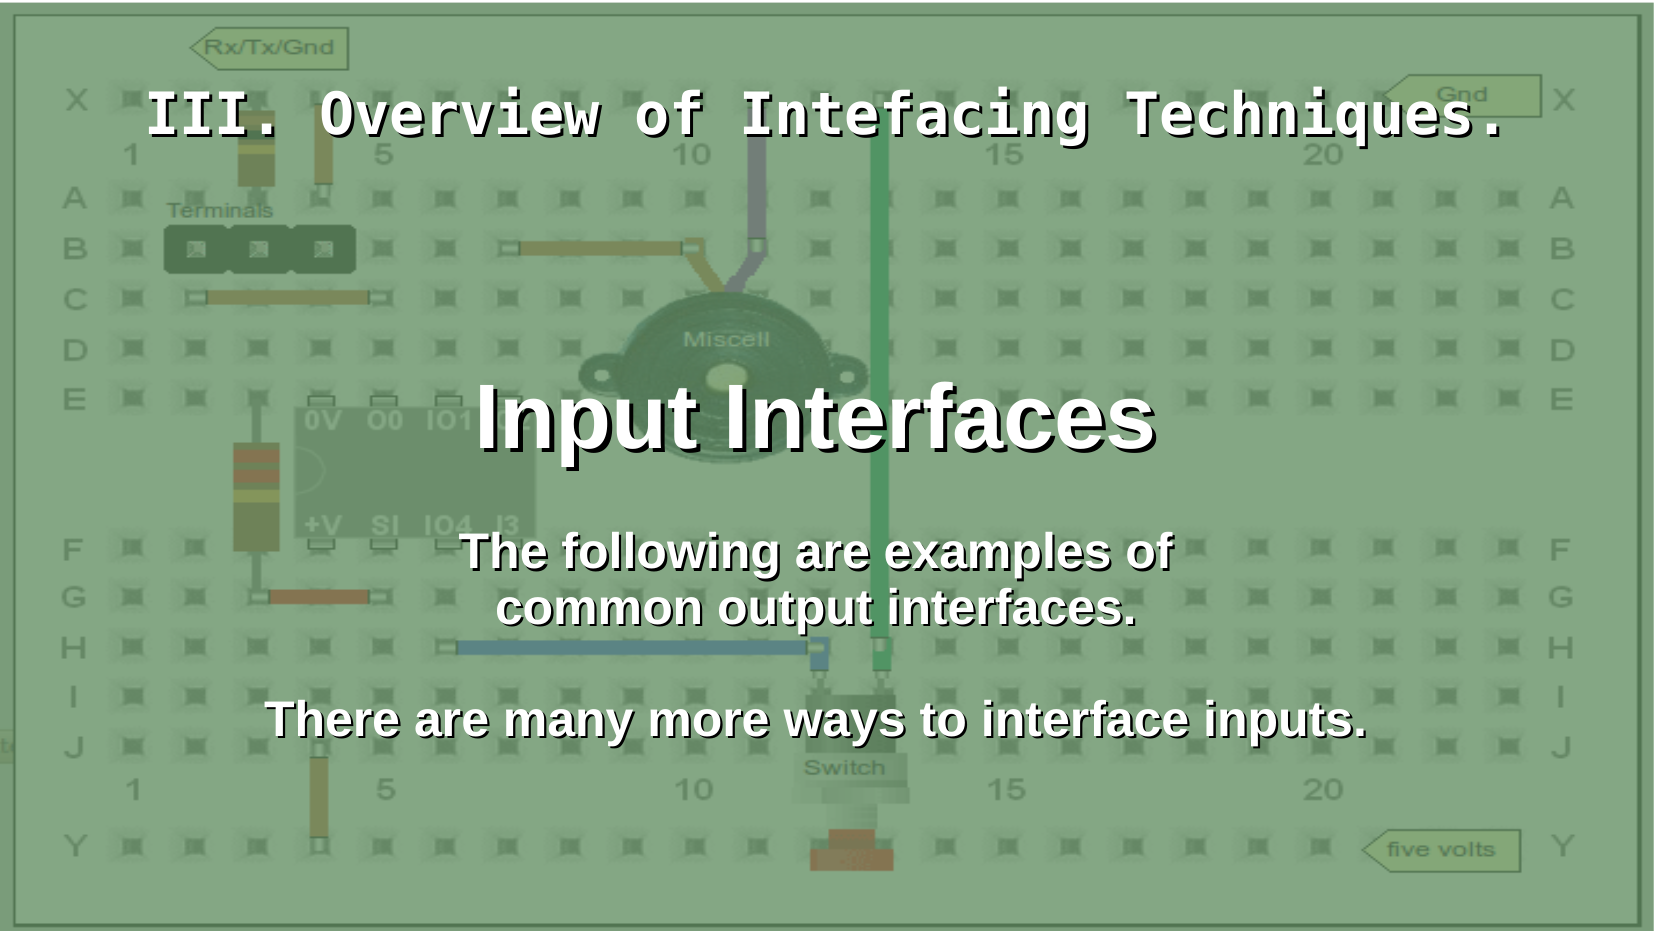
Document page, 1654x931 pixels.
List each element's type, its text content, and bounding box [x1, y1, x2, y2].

title III. Overview of Intefacing Techniques. [82, 28, 1571, 202]
subtitle Input Interfaces The following are examples of common output interfaces. There are many more ways to interface inputs. [71, 286, 1561, 826]
picture [0, 2, 1654, 931]
